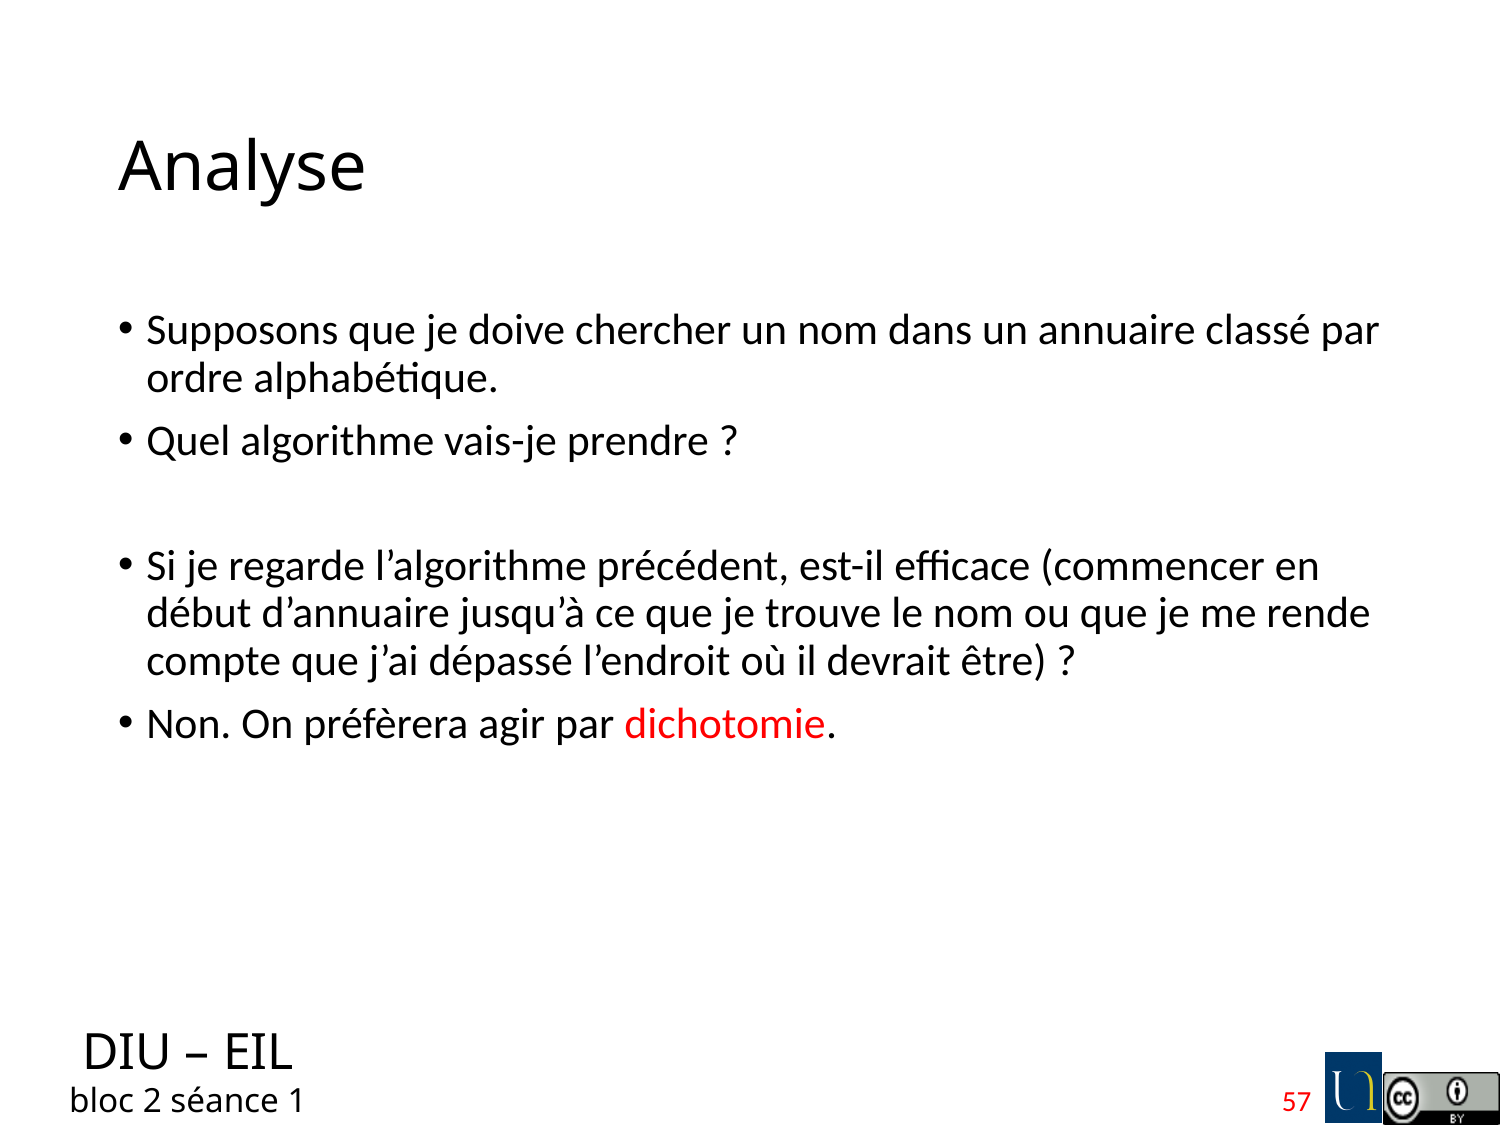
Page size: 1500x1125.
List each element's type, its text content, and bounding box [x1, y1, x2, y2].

picture [1383, 1072, 1500, 1125]
title Analyse [103, 59, 1397, 278]
list Supposons que je doive chercher un nom dans un annuaire classé par ordre alphabétique. Quel algorithme vais-je prendre ? Si je regarde l’algorithme précédent, est-il efficace (commencer en début d’annuaire jusqu’à ce que je trouve le nom ou que je me rende compte que j’ai dépassé l’endroit où il devrait être) ? Non. On préfèrera agir par dichotomie. [103, 299, 1397, 1014]
picture [1325, 1052, 1382, 1123]
slide_number <numéro> [1240, 1070, 1327, 1125]
